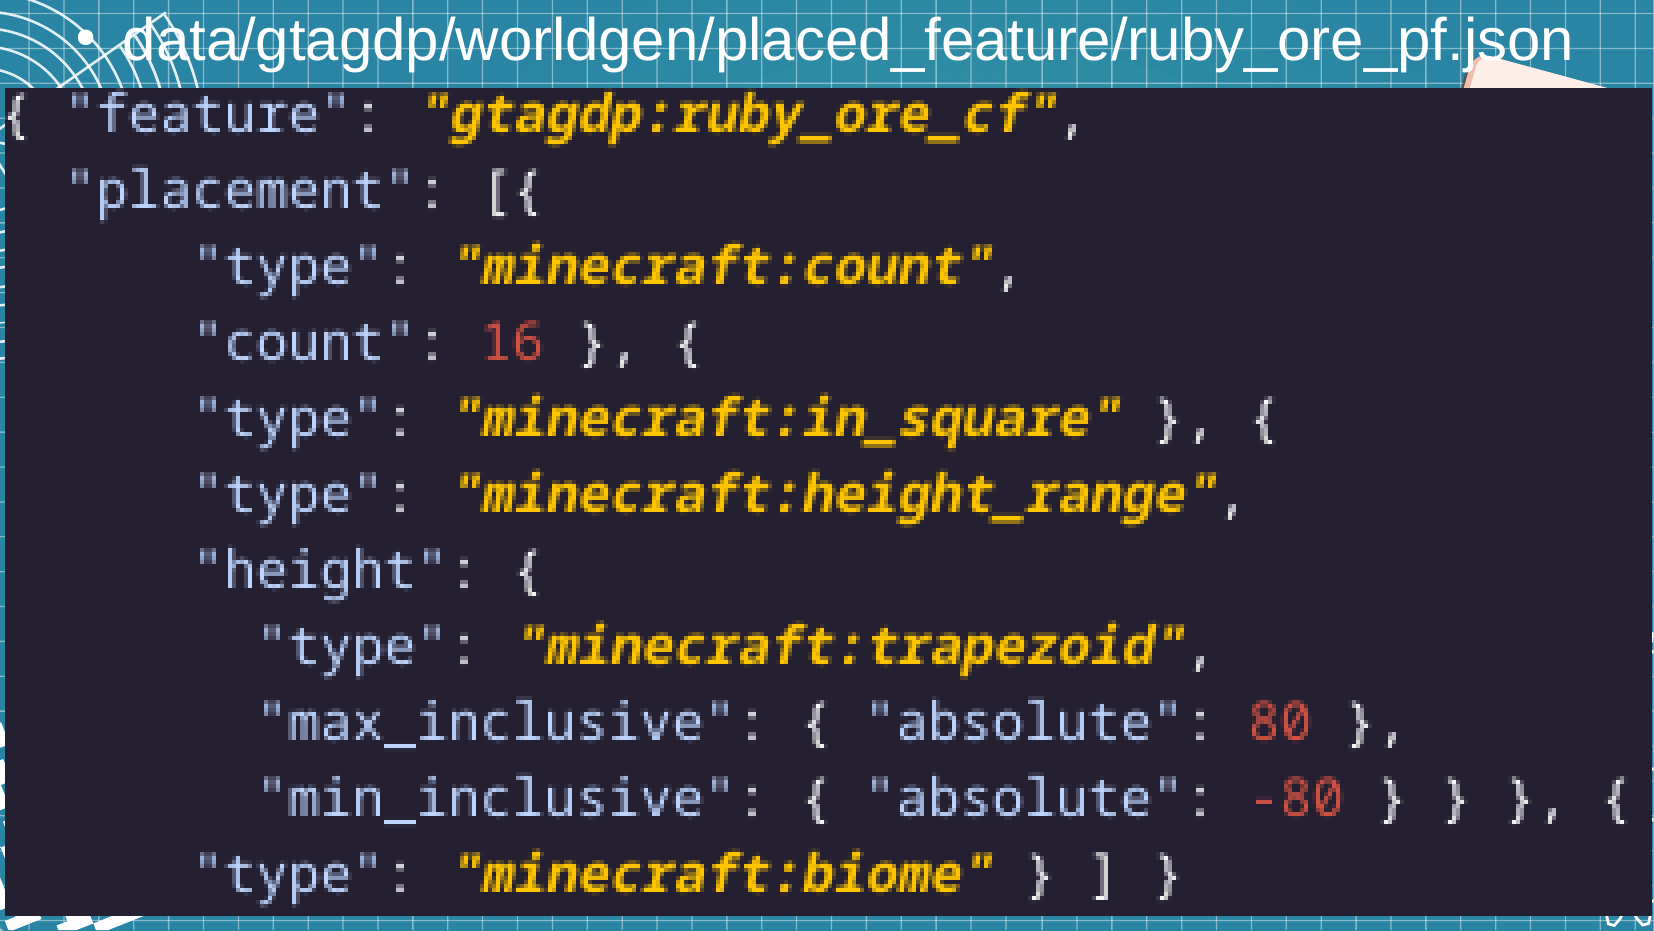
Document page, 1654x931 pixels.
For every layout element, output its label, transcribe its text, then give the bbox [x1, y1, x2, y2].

picture [5, 88, 1652, 916]
list data/gtagdp/worldgen/placed_feature/ruby_ore_pf.json [59, 5, 1595, 88]
